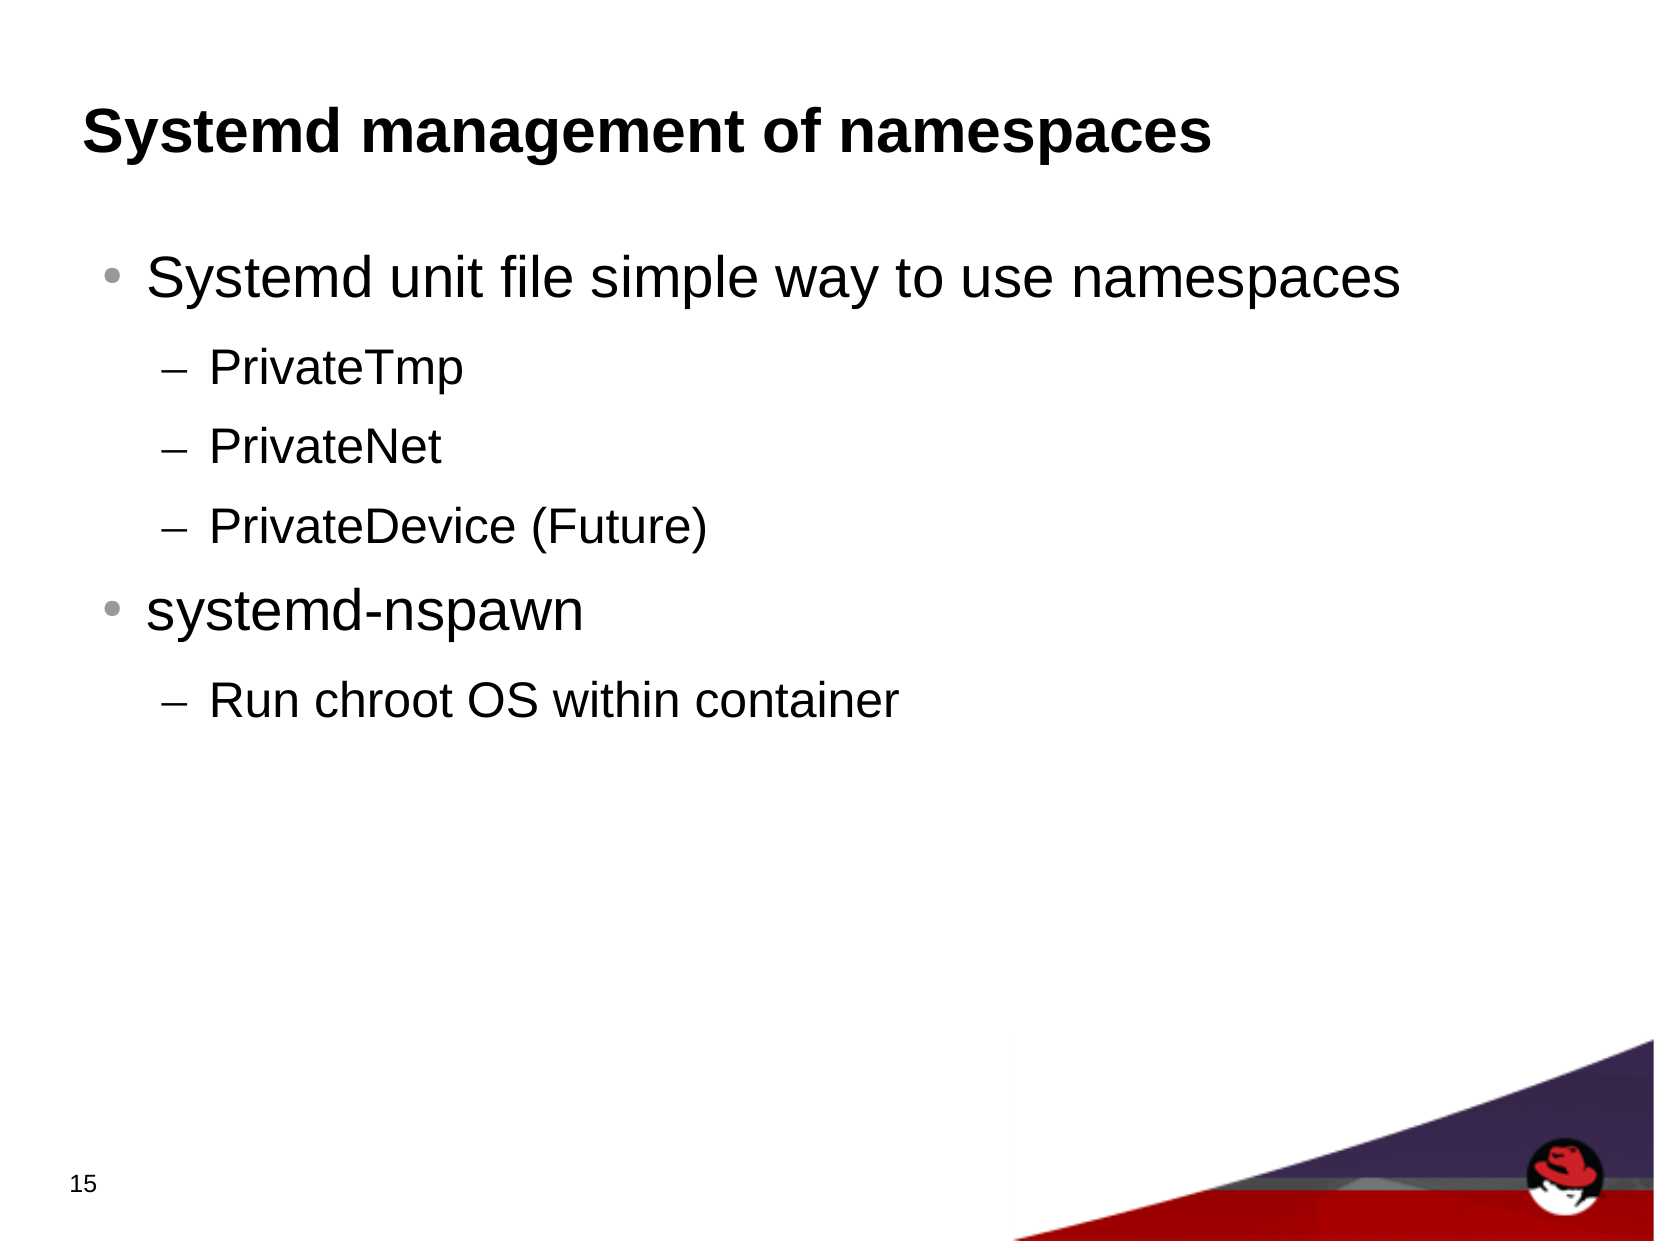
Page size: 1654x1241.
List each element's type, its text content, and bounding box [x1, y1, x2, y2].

title Systemd management of namespaces [82, 37, 1571, 226]
picture [1012, 1036, 1654, 1241]
list Systemd unit file simple way to use namespaces PrivateTmp PrivateNet PrivateDevice (Future) systemd-nspawn Run chroot OS within container [86, 244, 1576, 1039]
